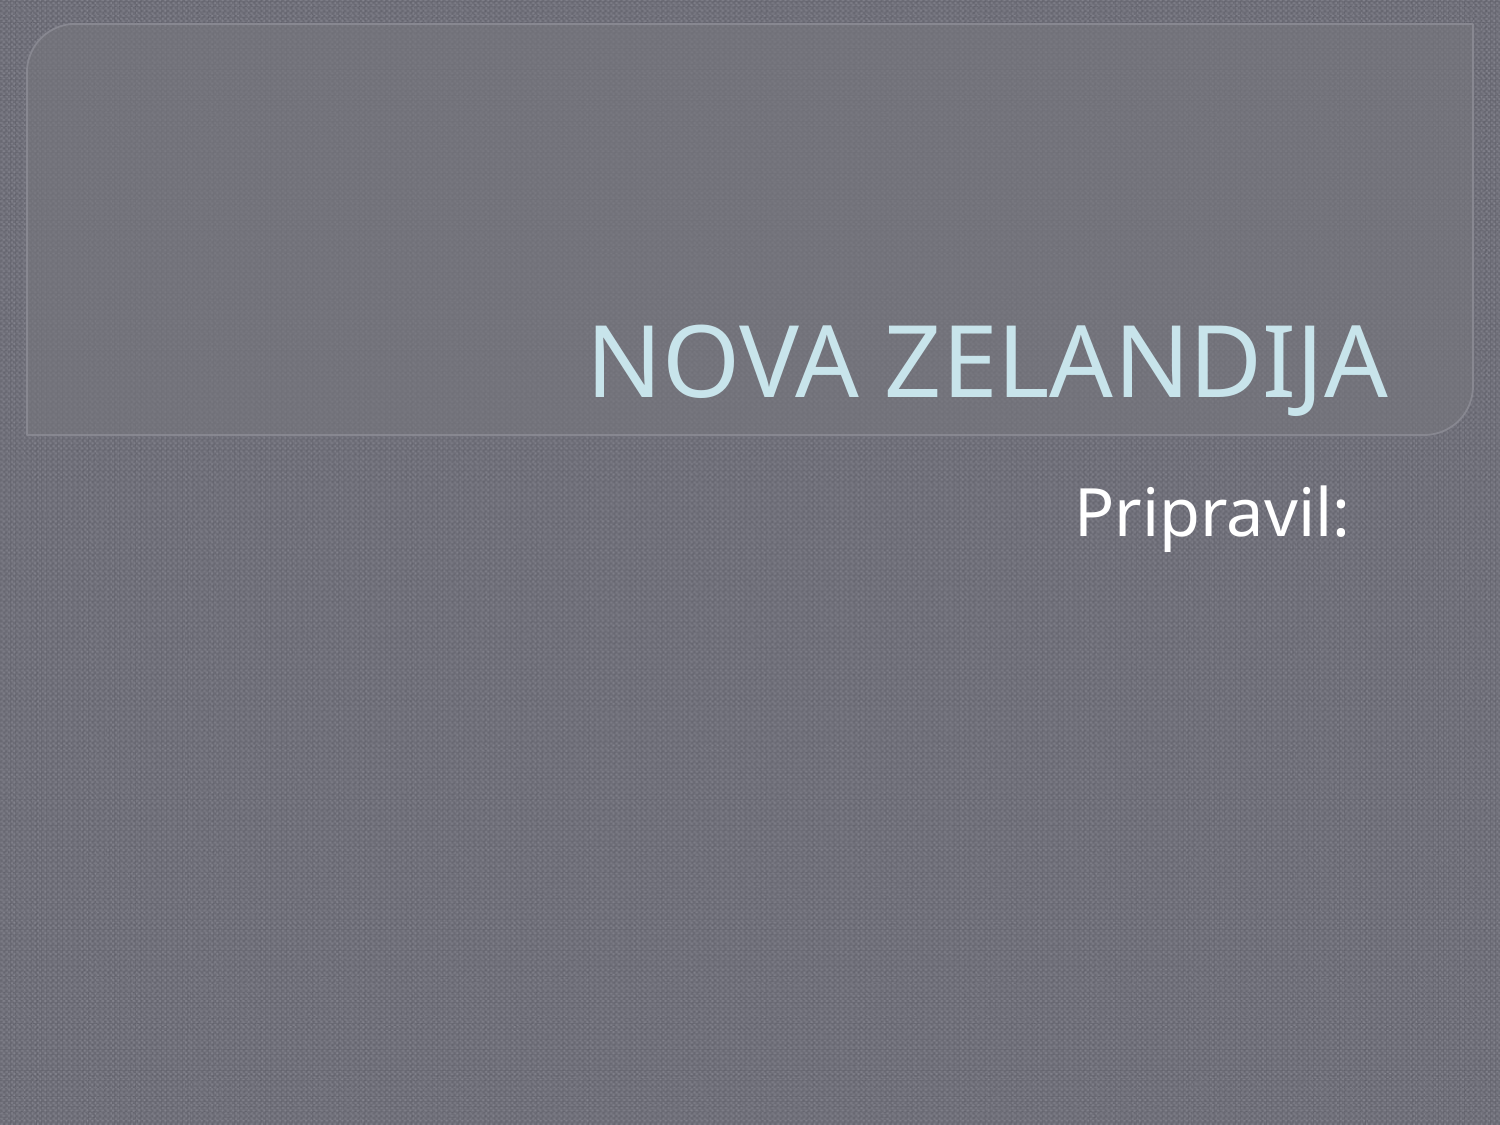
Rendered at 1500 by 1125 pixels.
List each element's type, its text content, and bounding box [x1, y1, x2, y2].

title NOVA ZELANDIJA [76, 62, 1427, 425]
subtitle Pripravil: [350, 462, 1427, 750]
picture [0, 0, 1500, 1125]
